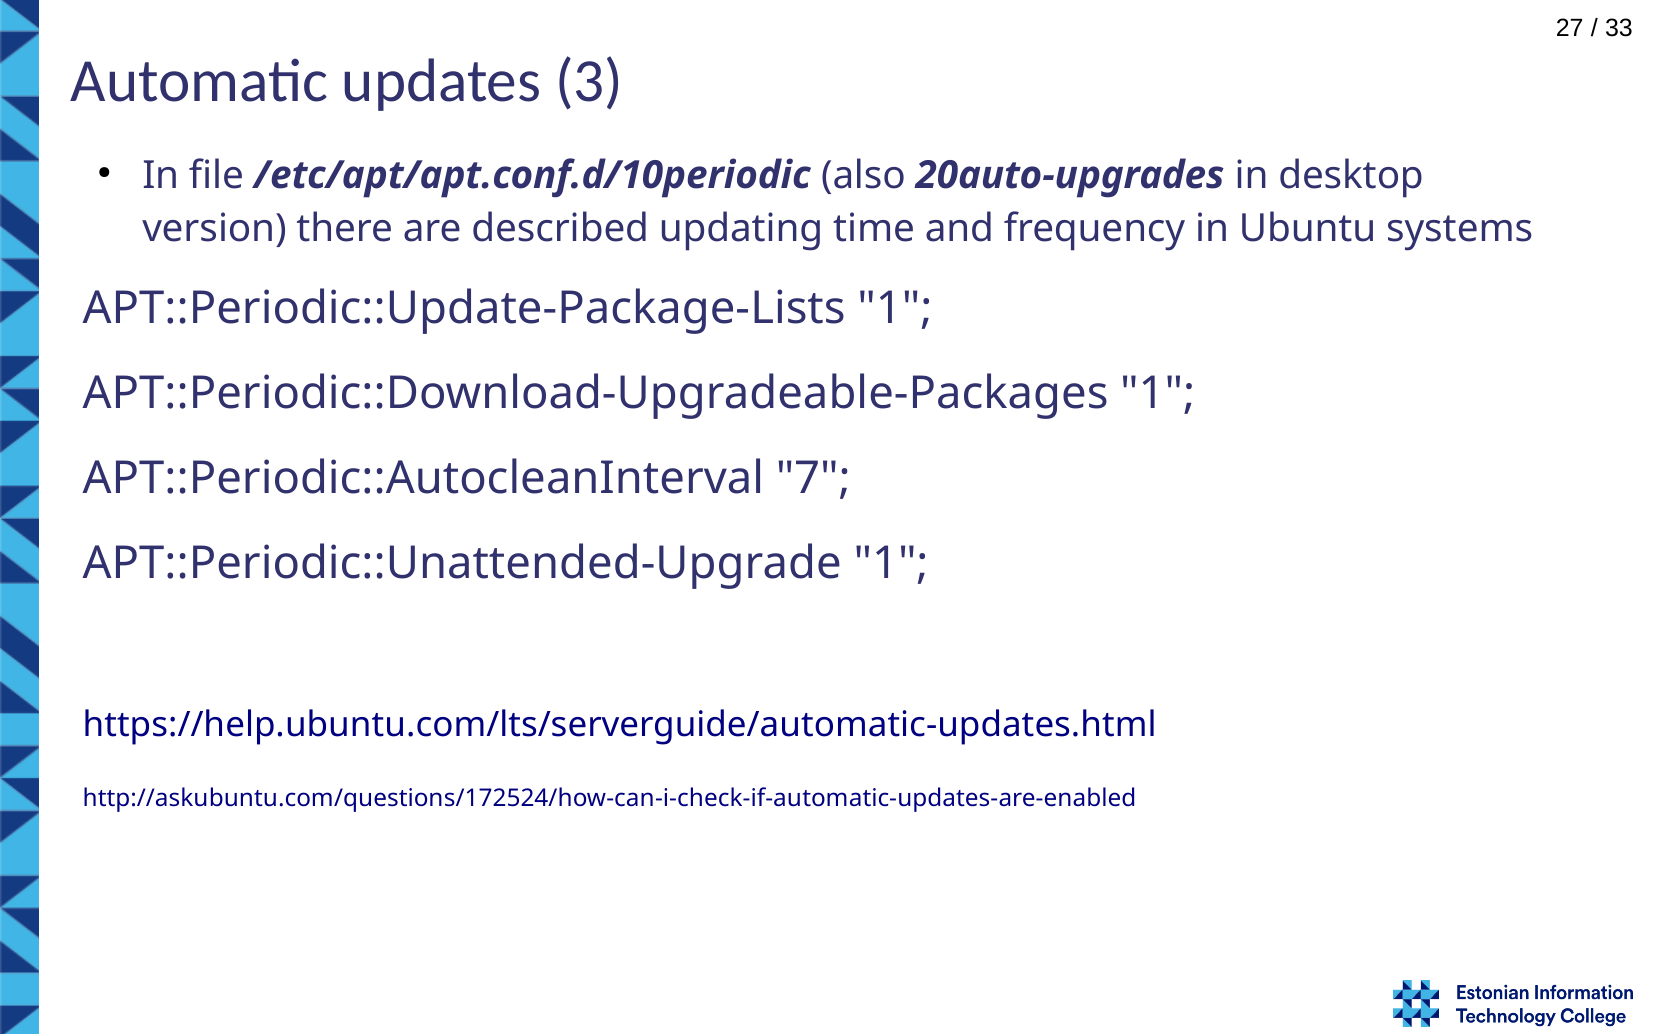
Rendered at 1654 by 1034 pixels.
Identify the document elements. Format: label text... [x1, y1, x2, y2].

list In file /etc/apt/apt.conf.d/10periodic (also 20auto-upgrades in desktop version) there are described updating time and frequency in Ubuntu systems APT::Periodic::Update-Package-Lists "1"; APT::Periodic::Download-Upgradeable-Packages "1"; APT::Periodic::AutocleanInterval "7"; APT::Periodic::Unattended-Upgrade "1"; https://help.ubuntu.com/lts/serverguide/automatic-updates.html http://askubuntu.com/questions/172524/how-can-i-check-if-automatic-updates-are-enabled [82, 147, 1538, 866]
title Automatic updates (3) [70, 41, 1630, 130]
picture [1393, 980, 1633, 1027]
